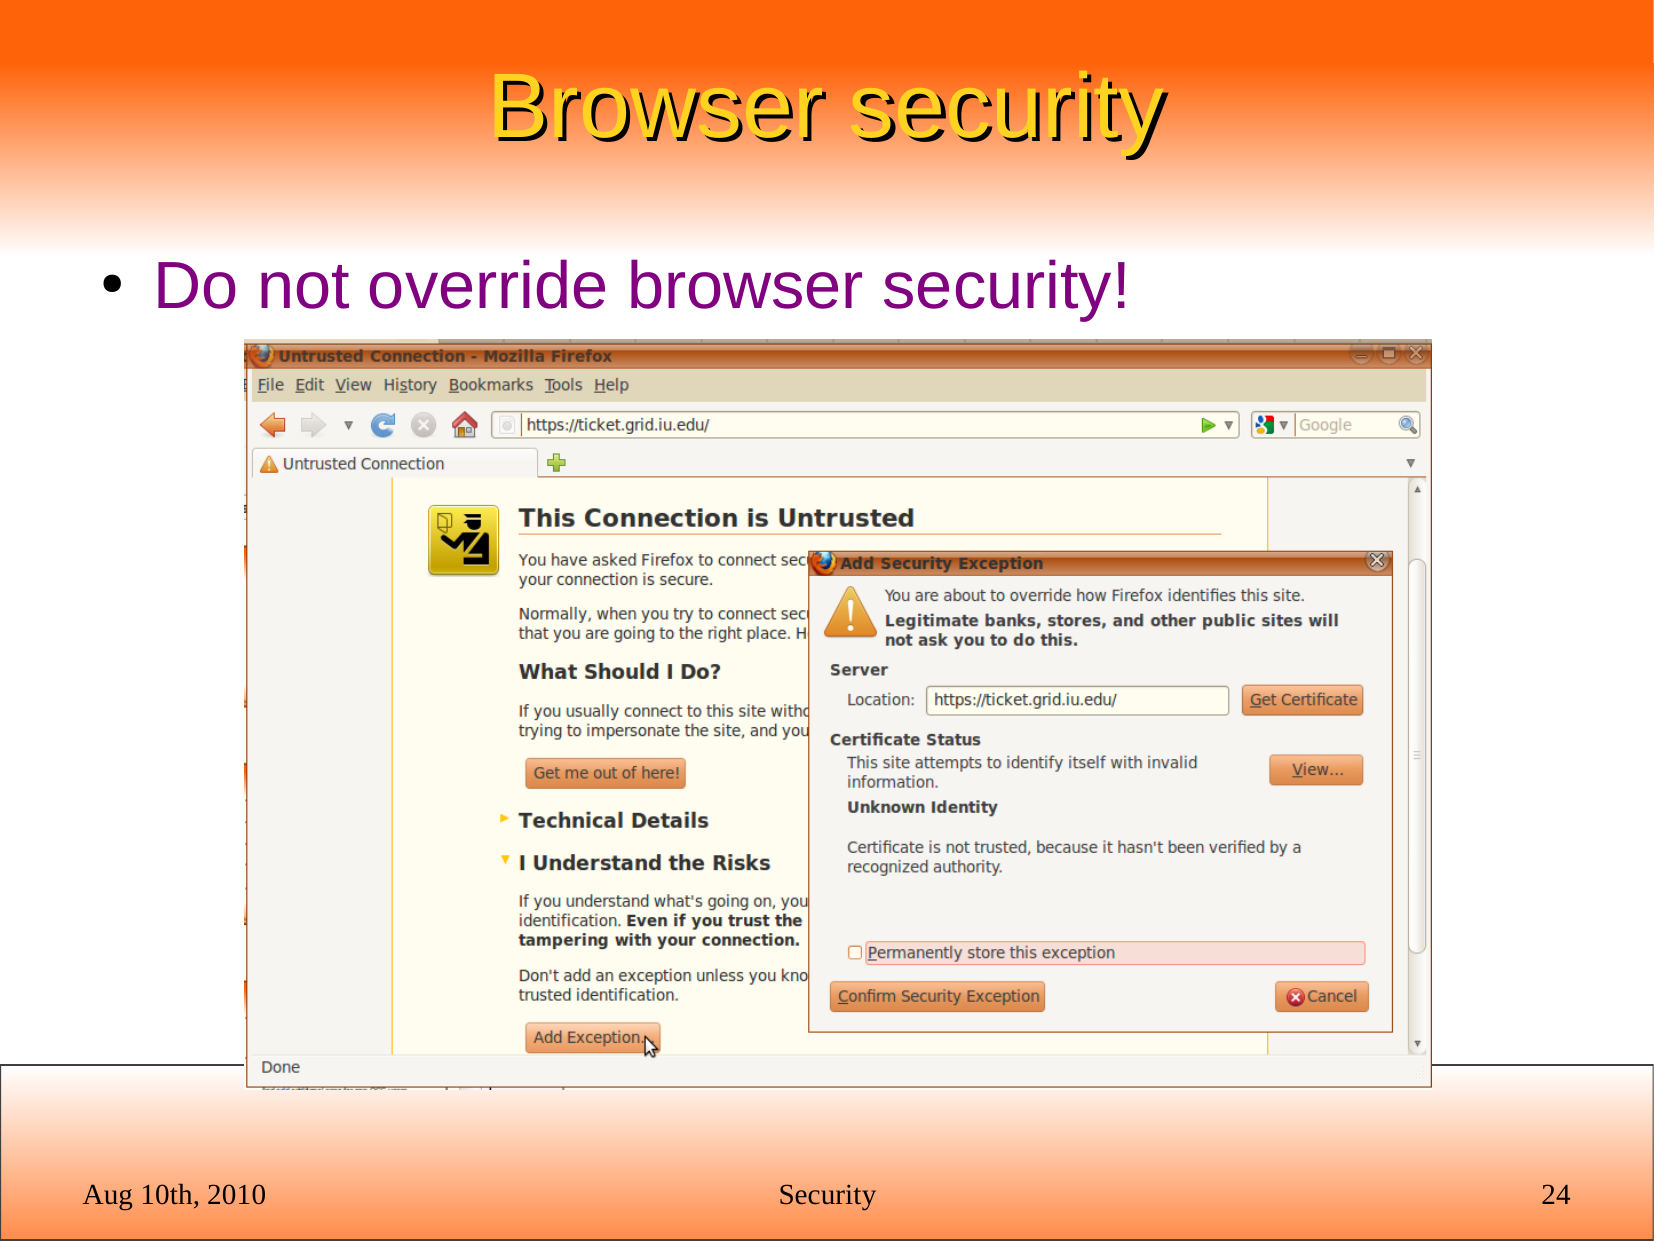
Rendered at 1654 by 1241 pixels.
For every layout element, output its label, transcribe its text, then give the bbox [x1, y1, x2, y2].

list Do not override browser security! [82, 247, 1571, 1067]
title Browser security [82, 9, 1571, 202]
picture [244, 339, 1432, 1090]
